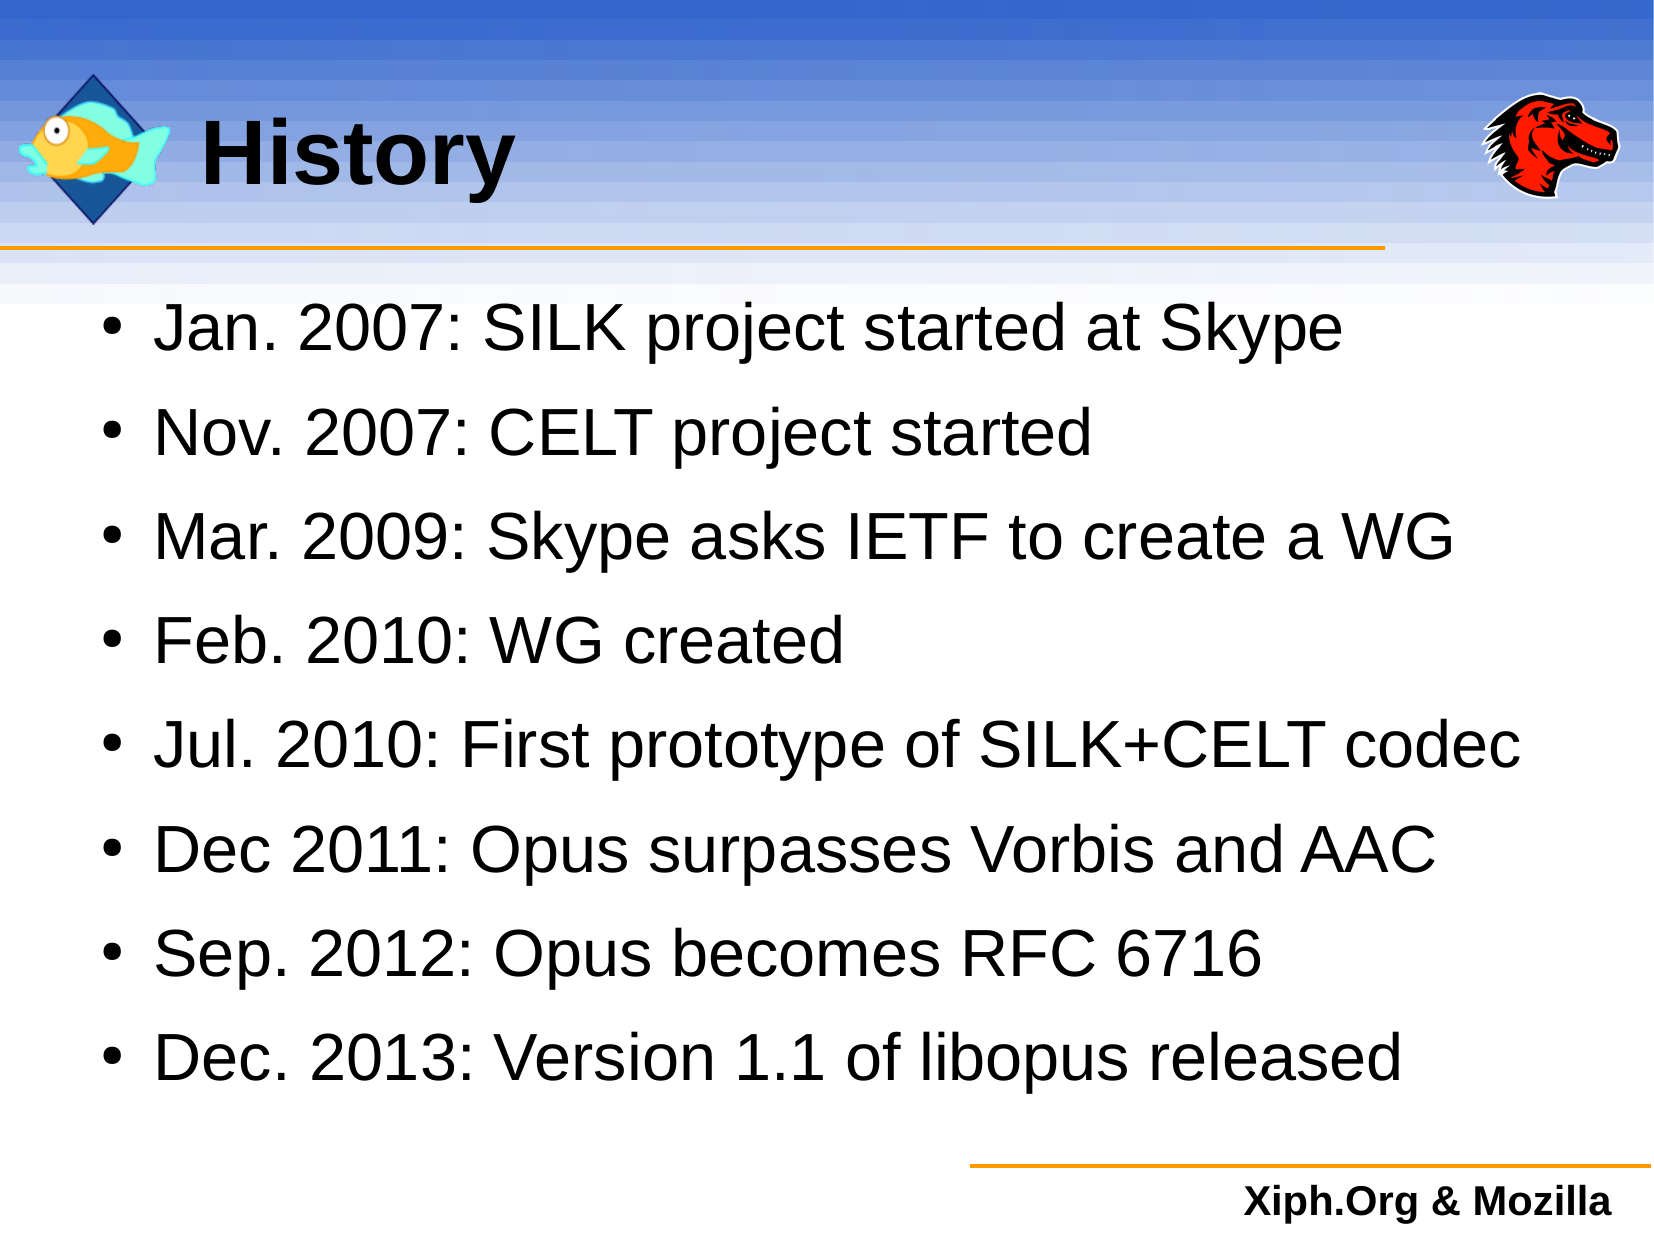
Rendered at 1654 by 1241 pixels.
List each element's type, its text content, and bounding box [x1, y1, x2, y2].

picture [0, 0, 1654, 1241]
title History [200, 49, 1571, 257]
list Jan. 2007: SILK project started at Skype Nov. 2007: CELT project started Mar. 2009: Skype asks IETF to create a WG Feb. 2010: WG created Jul. 2010: First prototype of SILK+CELT codec Dec 2011: Opus surpasses Vorbis and AAC Sep. 2012: Opus becomes RFC 6716 Dec. 2013: Version 1.1 of libopus released [82, 290, 1538, 1146]
